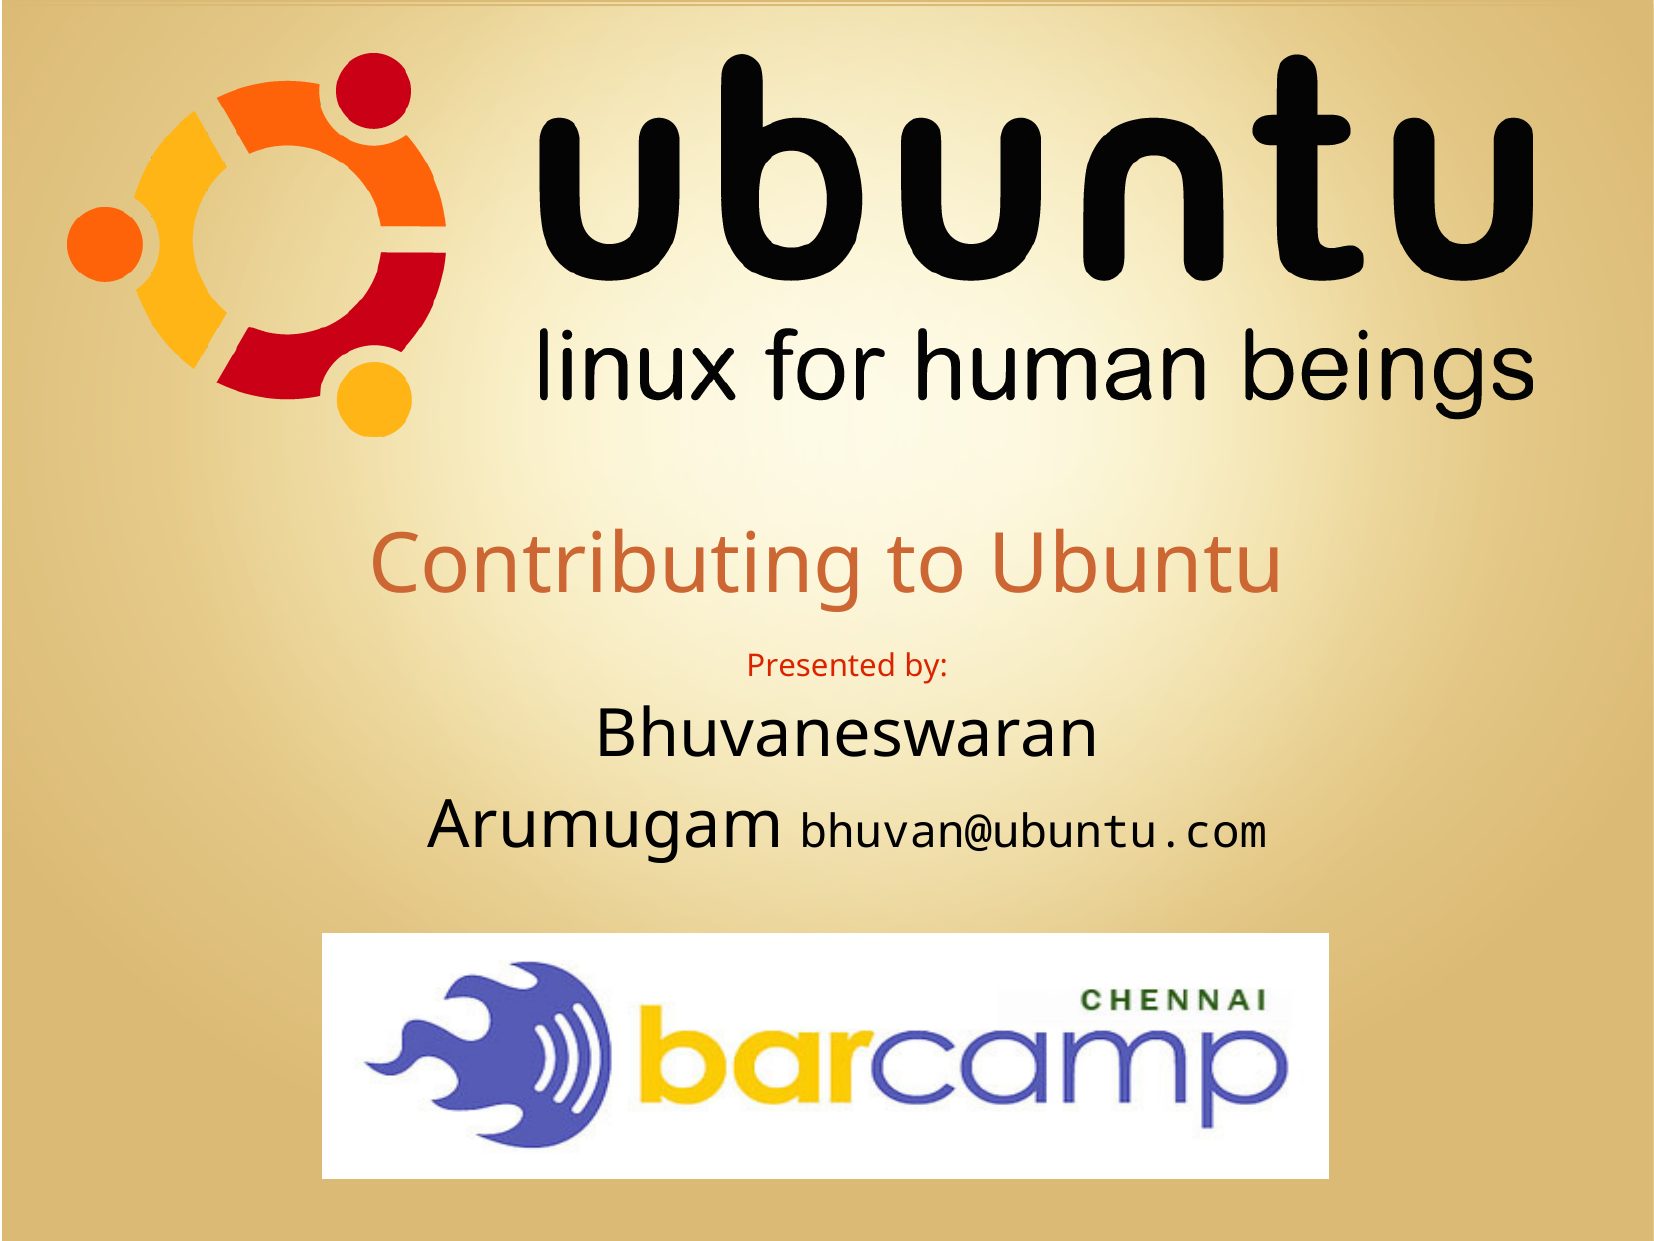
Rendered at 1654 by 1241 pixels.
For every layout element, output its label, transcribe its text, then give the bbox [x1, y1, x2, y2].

title Contributing to Ubuntu [82, 456, 1571, 665]
title Presented by: Bhuvaneswaran Arumugam bhuvan@ubuntu.com [419, 665, 1276, 928]
picture [2, 0, 1654, 1241]
